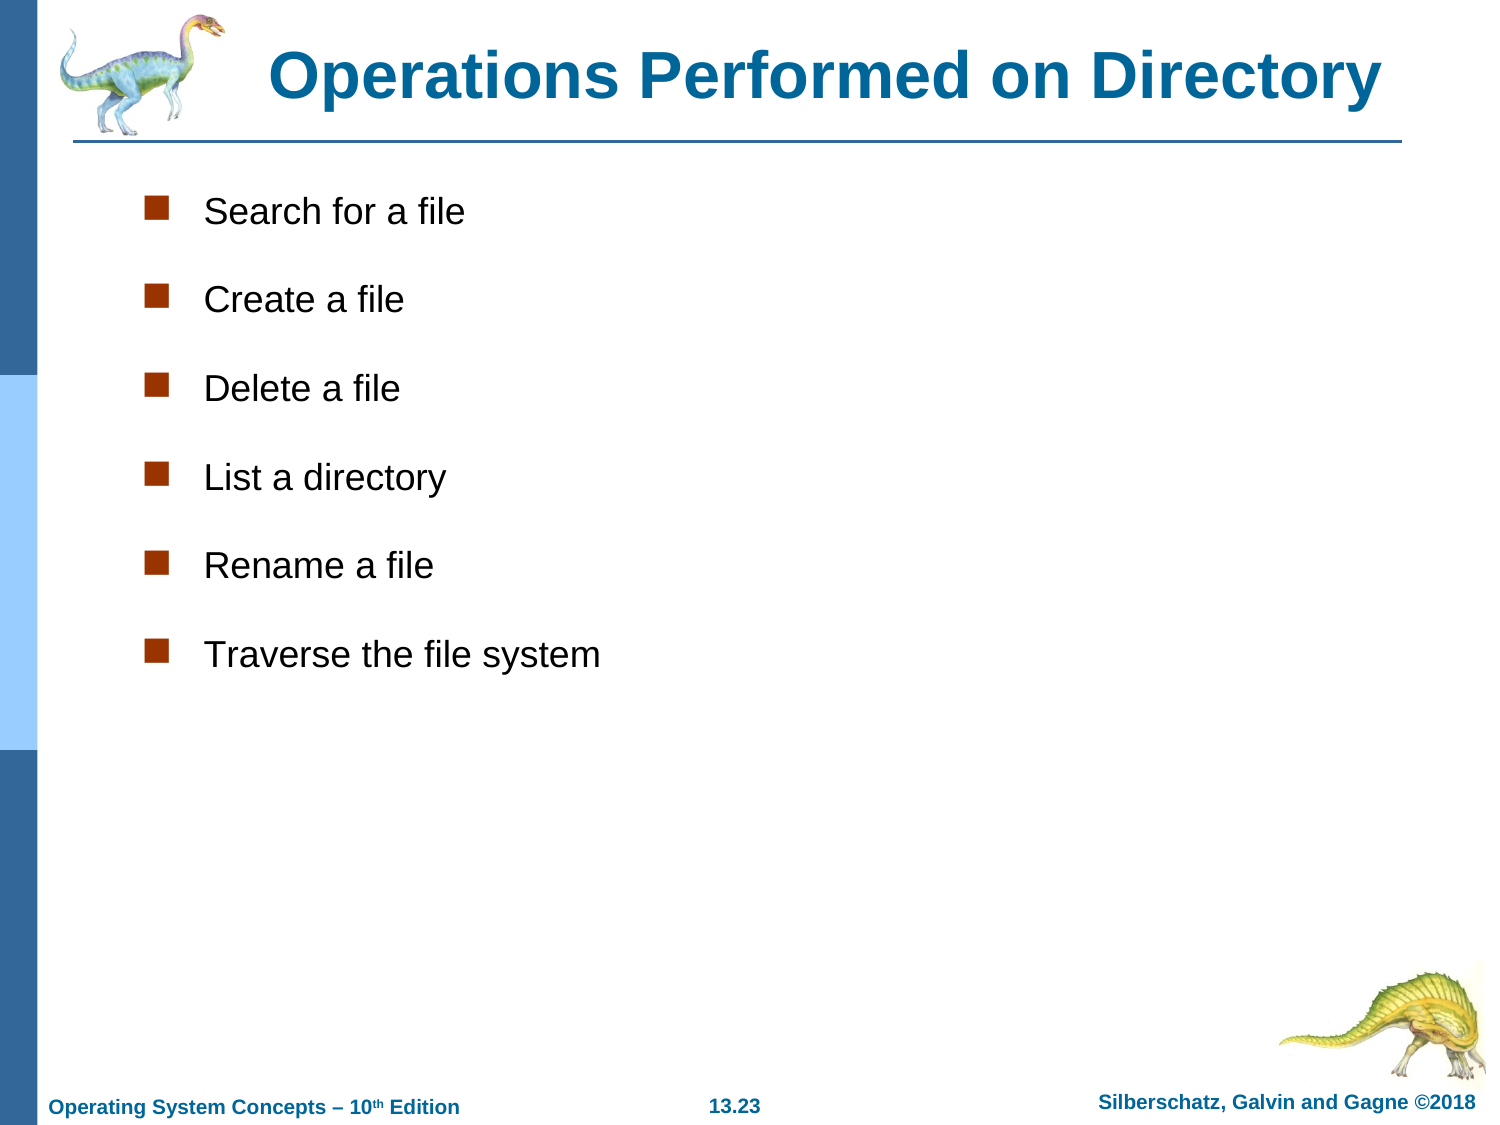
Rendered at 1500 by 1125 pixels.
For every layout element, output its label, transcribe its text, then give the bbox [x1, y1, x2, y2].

picture [46, 0, 243, 149]
list Search for a file Create a file Delete a file List a directory Rename a file Traverse the file system [132, 179, 1483, 923]
title Operations Performed on Directory [151, 24, 1500, 120]
picture [1275, 959, 1486, 1090]
picture [1415, 1094, 1423, 1099]
